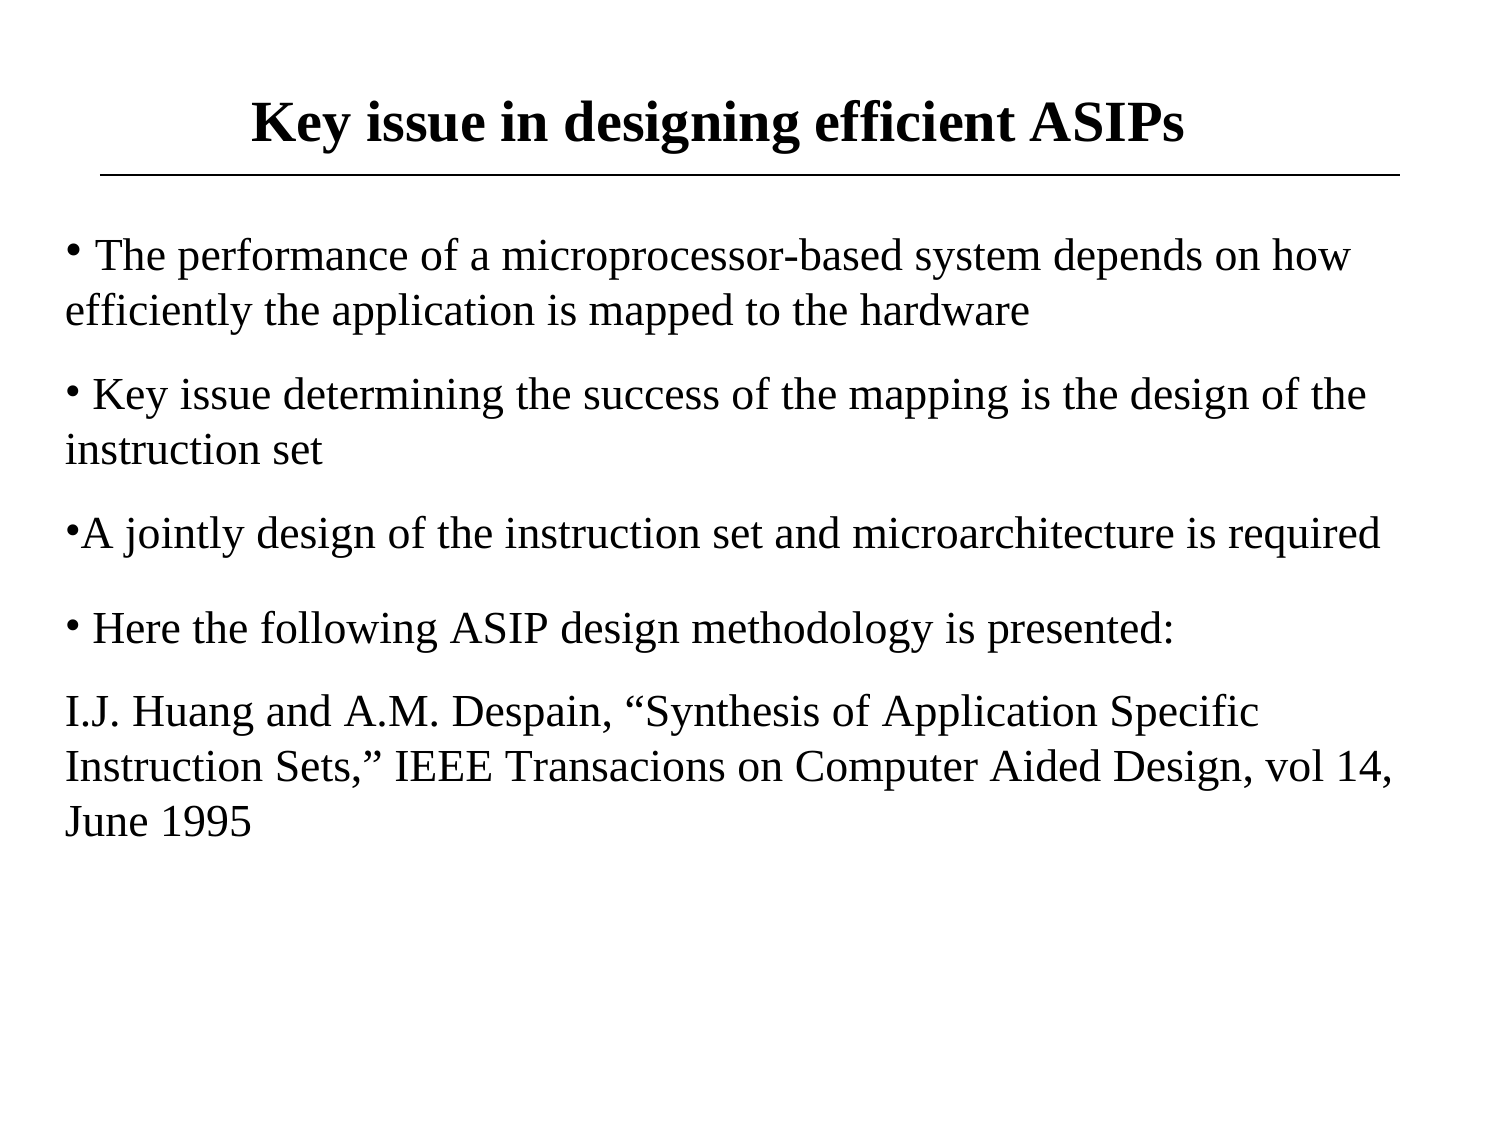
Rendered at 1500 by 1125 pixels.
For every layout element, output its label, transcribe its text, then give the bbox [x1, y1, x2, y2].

text_box The performance of a microprocessor-based system depends on how efficiently the application is mapped to the hardware Key issue determining the success of the mapping is the design of the instruction set A jointly design of the instruction set and microarchitecture is required Here the following ASIP design methodology is presented: I.J. Huang and A.M. Despain, “Synthesis of Application Specific Instruction Sets,” IEEE Transacions on Computer Aided Design, vol 14, June 1995 [50, 212, 1463, 854]
text_box Key issue in designing efficient ASIPs [112, 74, 1326, 174]
